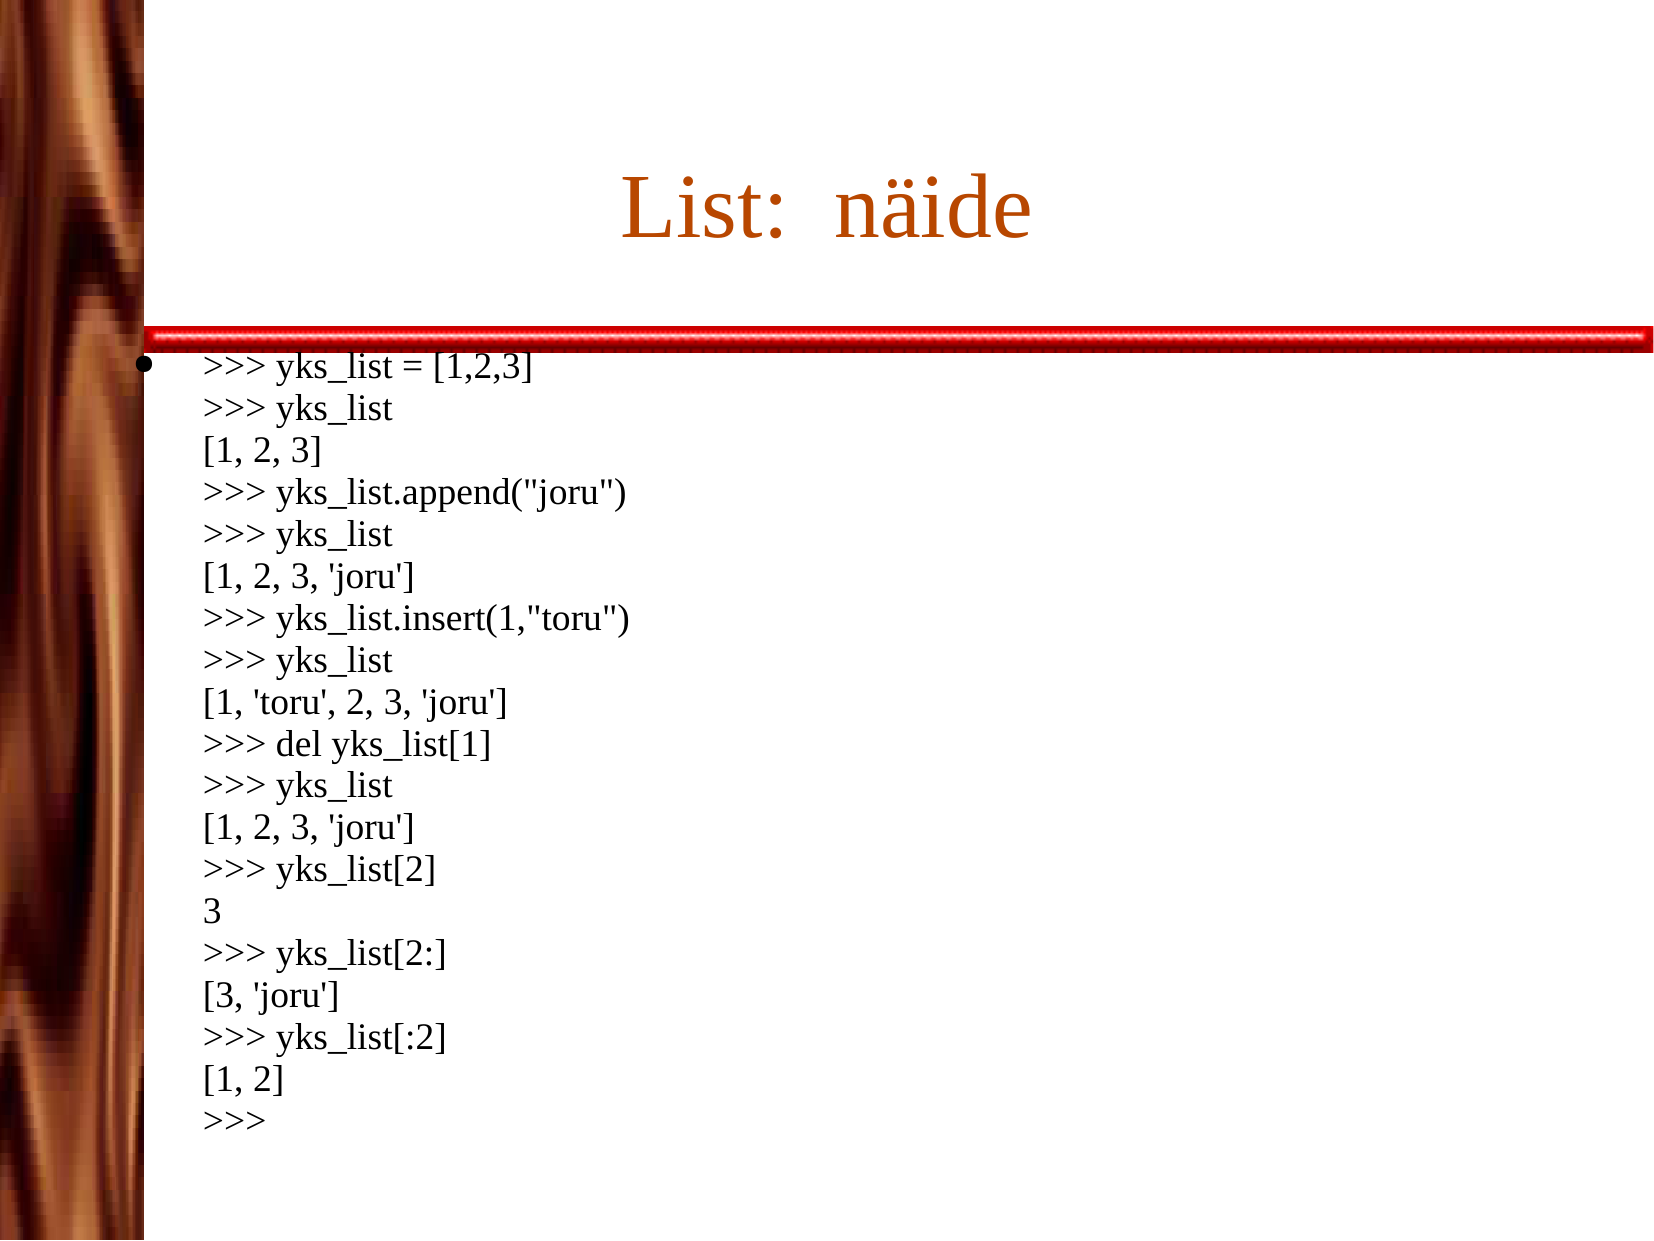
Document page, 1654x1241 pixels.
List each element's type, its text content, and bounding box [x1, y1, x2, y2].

list >>> yks_list = [1,2,3] >>> yks_list [1, 2, 3] >>> yks_list.append("joru") >>> yks_list [1, 2, 3, 'joru'] >>> yks_list.insert(1,"toru") >>> yks_list [1, 'toru', 2, 3, 'joru'] >>> del yks_list[1] >>> yks_list [1, 2, 3, 'joru'] >>> yks_list[2] 3 >>> yks_list[2:] [3, 'joru'] >>> yks_list[:2] [1, 2] >>> [121, 344, 1533, 1176]
title List: näide [121, 100, 1533, 312]
picture [0, 0, 1654, 1240]
